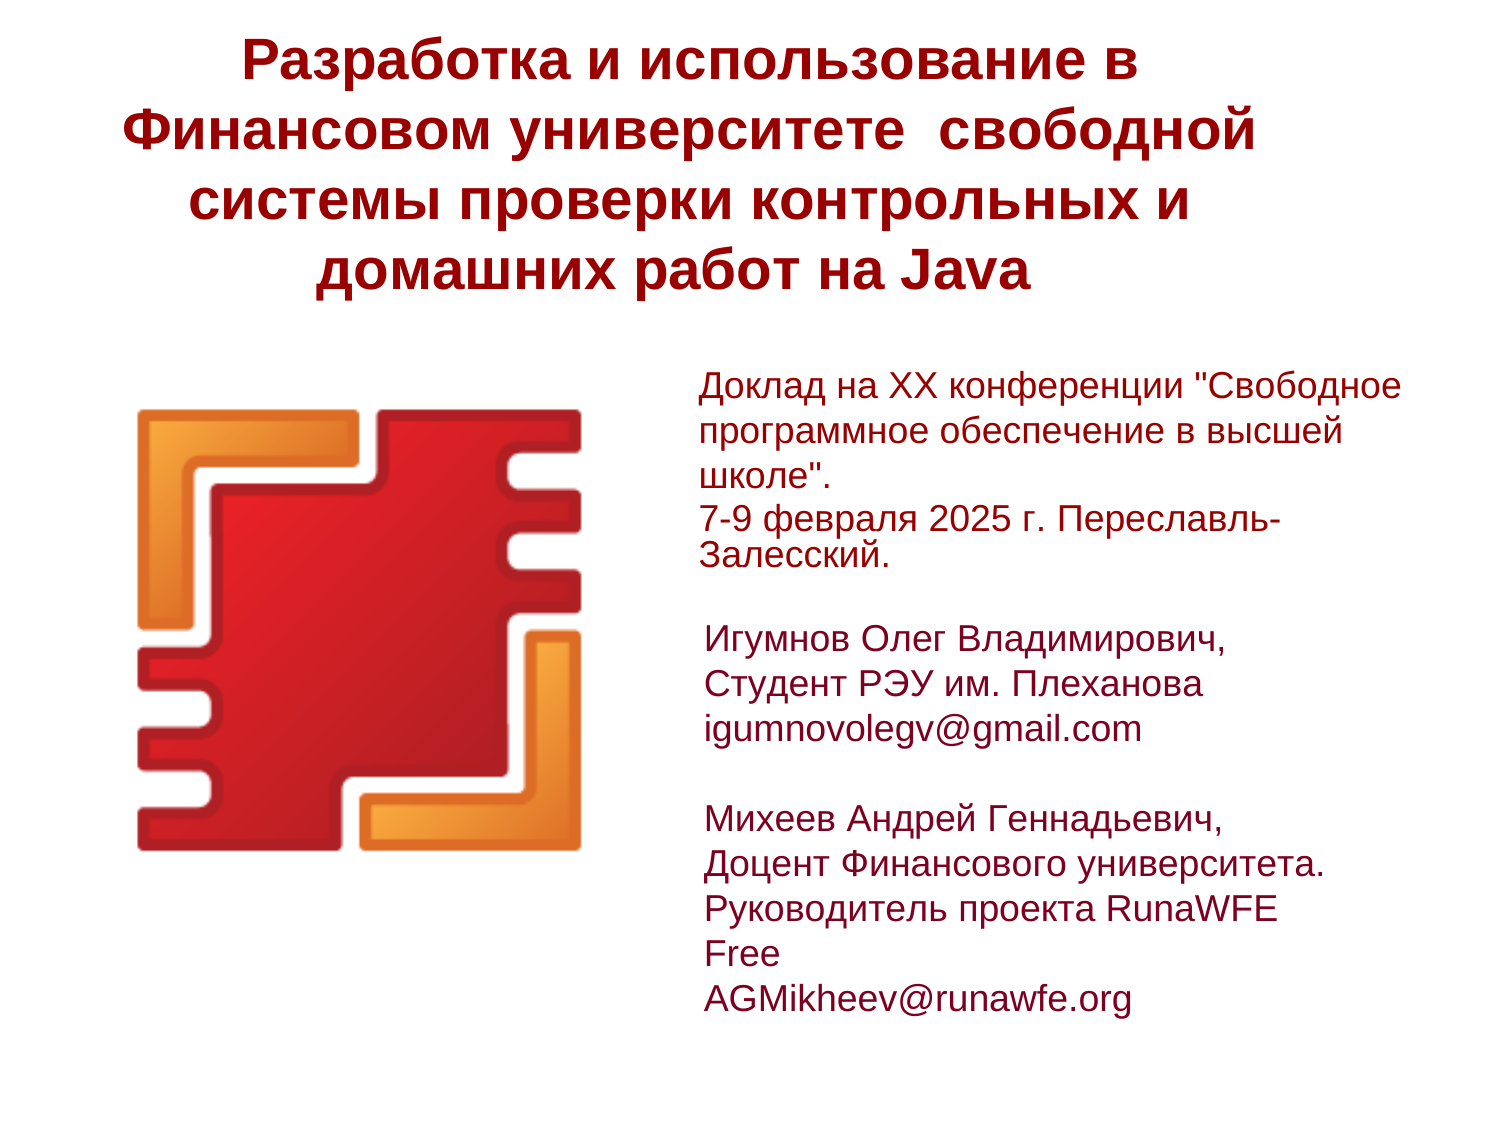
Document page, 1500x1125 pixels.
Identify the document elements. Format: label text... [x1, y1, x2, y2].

text_box Игумнов Олег Владимирович, Студент РЭУ им. Плеханова igumnovolegv@gmail.com Михеев Андрей Геннадьевич, Доцент Финансового университета. Руководитель проекта RunaWFE Free AGMikheev@runawfe.org [688, 606, 1379, 982]
text_box Разработка и использование в Финансовом университете свободной системы проверки контрольных и домашних работ на Java [35, 13, 1346, 379]
text_box Доклад на ХX конференции "Свободное программное обеспечение в высшей школе". 7-9 февраля 2025 г. Переславль-Залесский. [683, 353, 1440, 583]
picture [129, 401, 591, 863]
